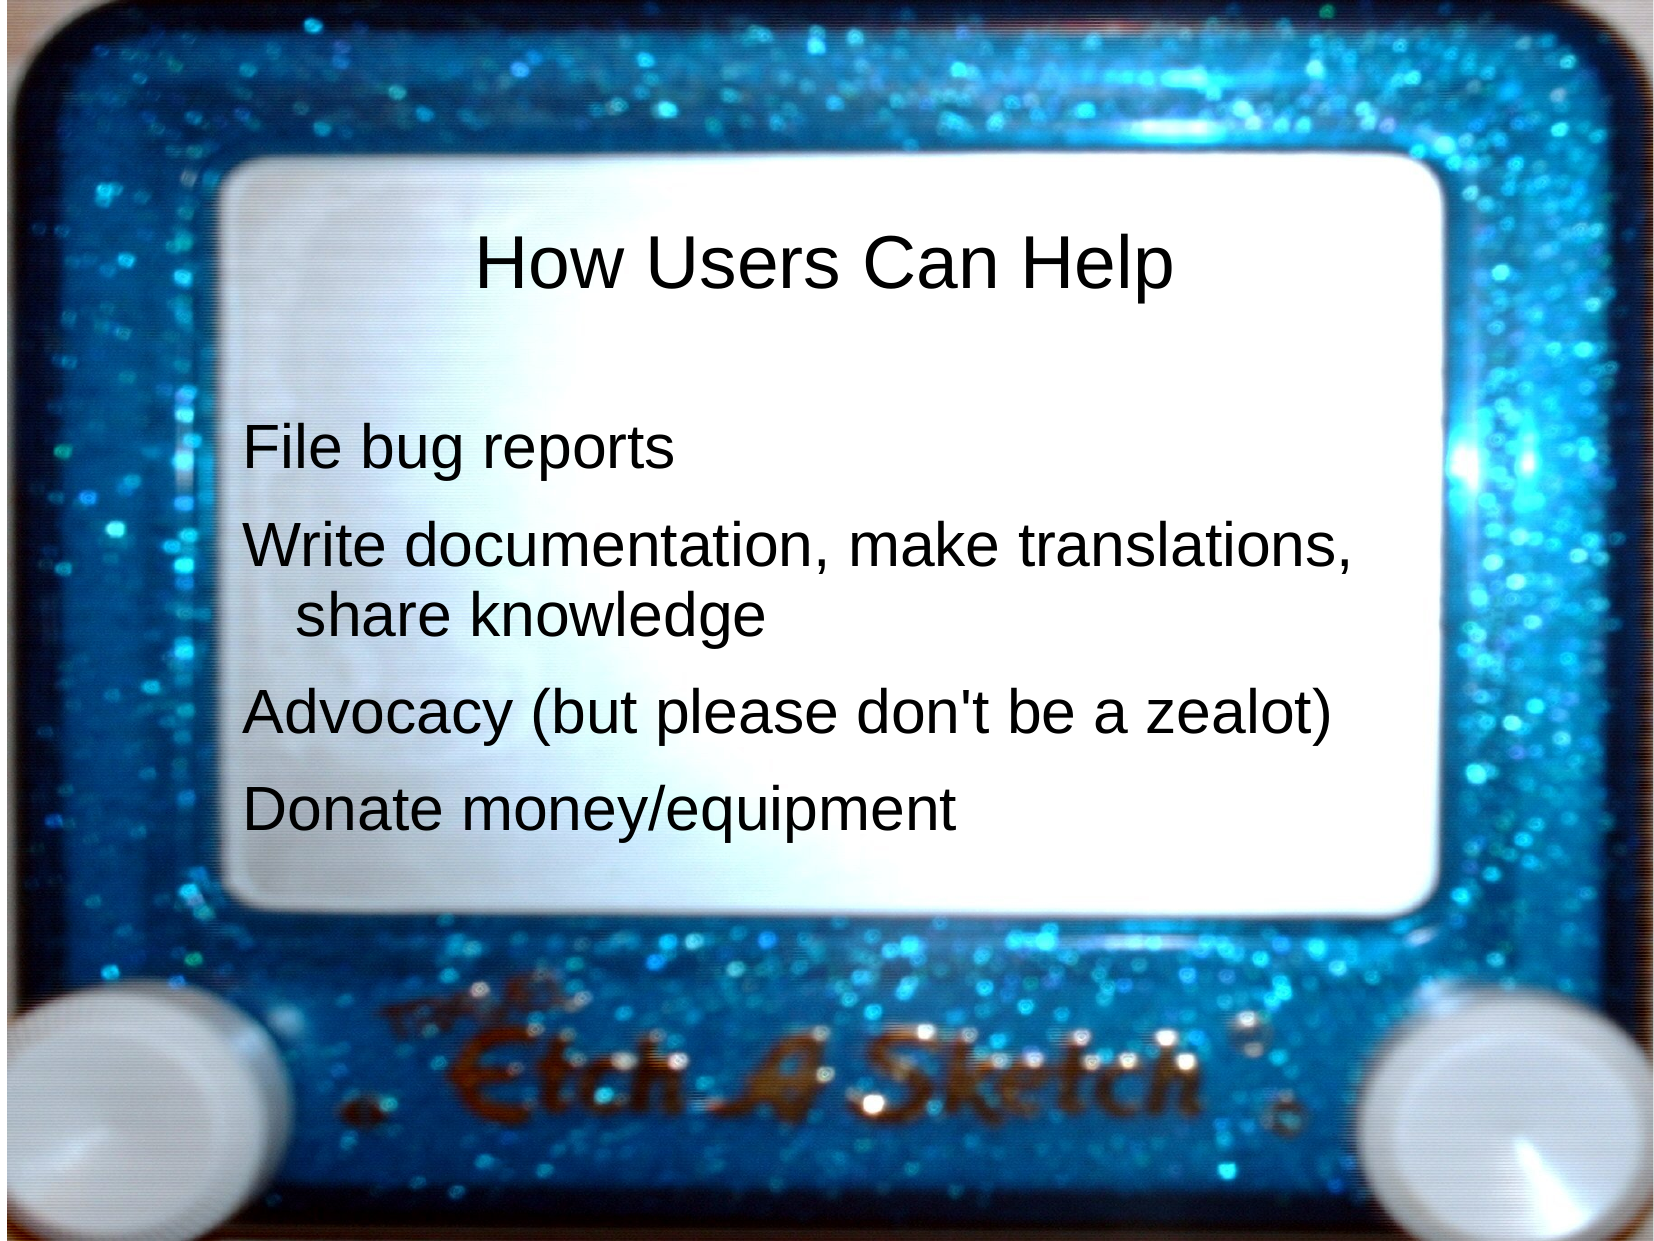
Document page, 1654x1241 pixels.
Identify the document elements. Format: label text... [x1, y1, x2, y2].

title How Users Can Help [225, 157, 1426, 368]
list File bug reports Write documentation, make translations, share knowledge Advocacy (but please don't be a zealot) Donate money/equipment [225, 412, 1426, 886]
picture [7, 0, 1654, 1241]
